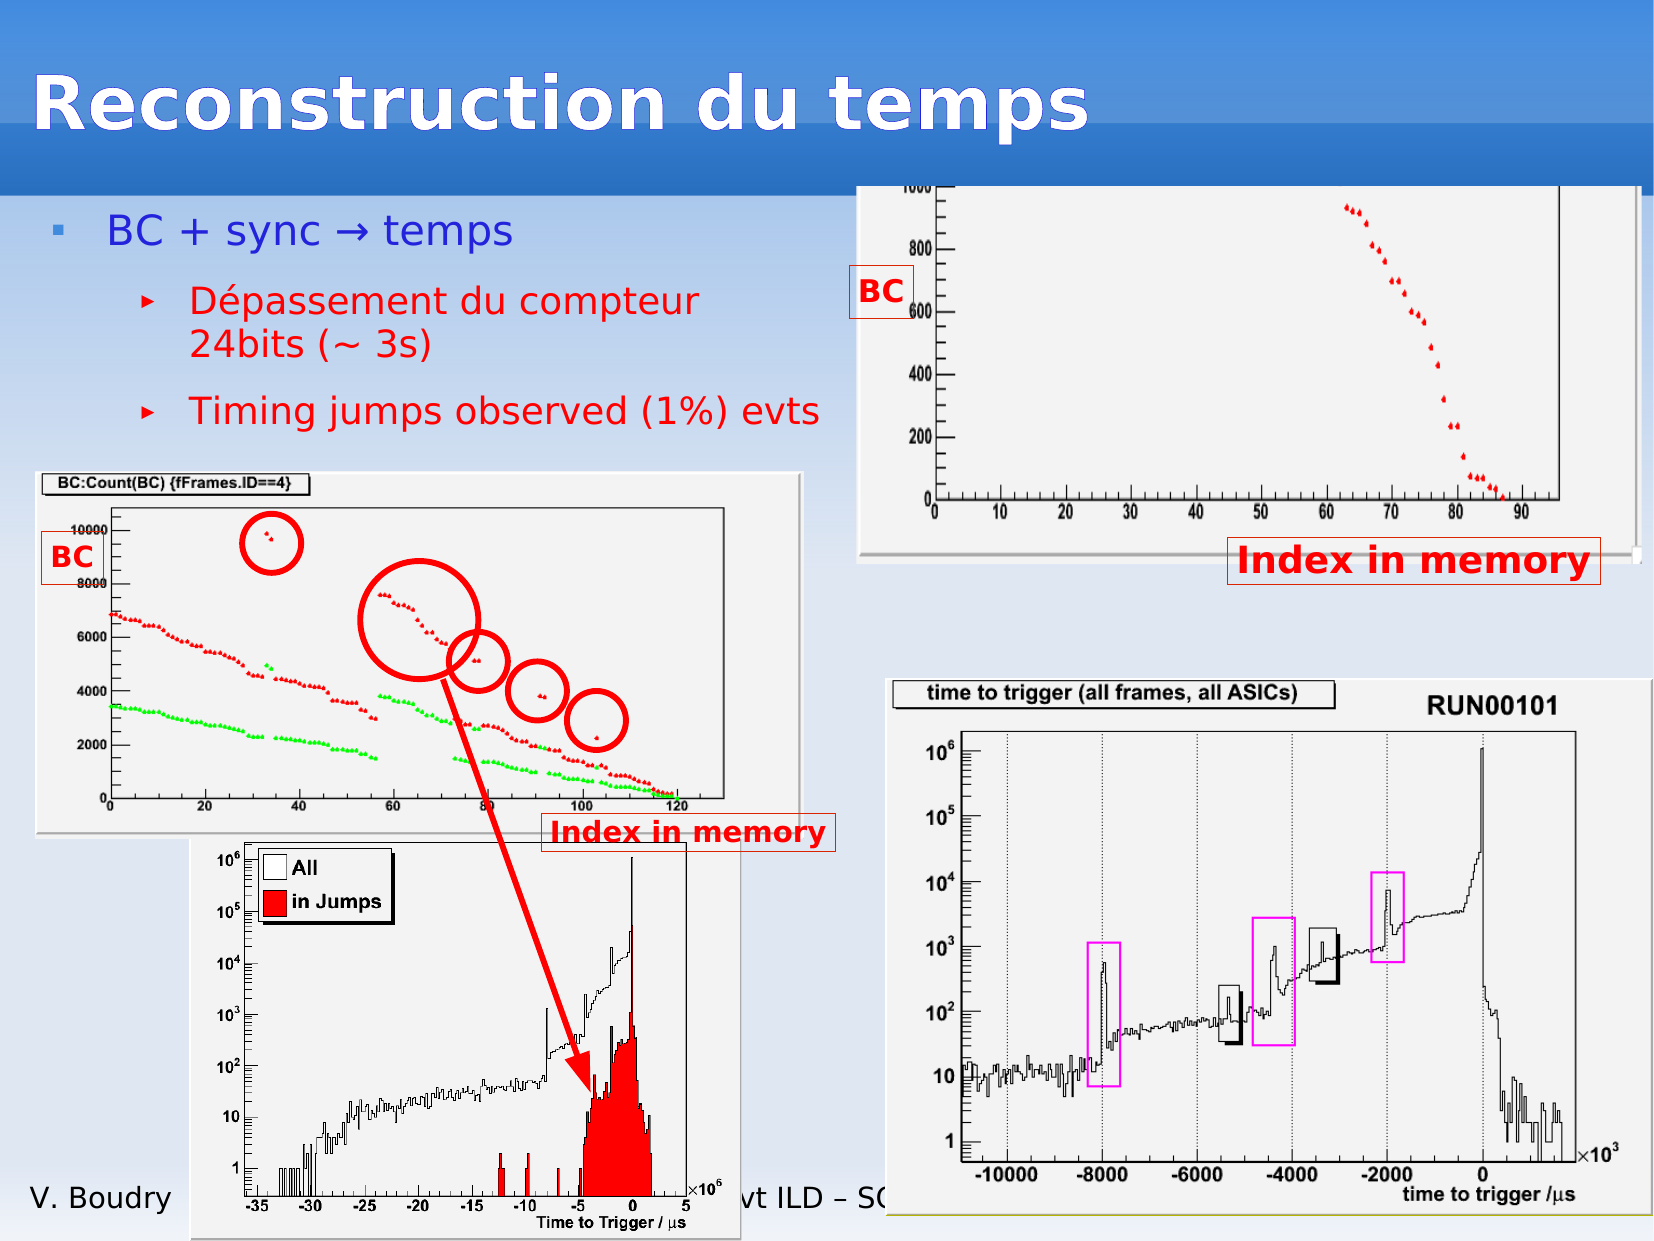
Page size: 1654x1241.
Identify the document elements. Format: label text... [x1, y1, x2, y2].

text_box BC [41, 531, 104, 585]
text_box Index in memory [541, 813, 836, 852]
text_box BC [849, 265, 914, 319]
title Reconstruction du temps [29, 7, 1654, 200]
picture [0, 0, 1654, 1241]
text_box Index in memory [1227, 537, 1601, 585]
list BC + sync → temps Dépassement du compteur 24bits (~ 3s) Timing jumps observed (1%) evts [35, 206, 892, 535]
